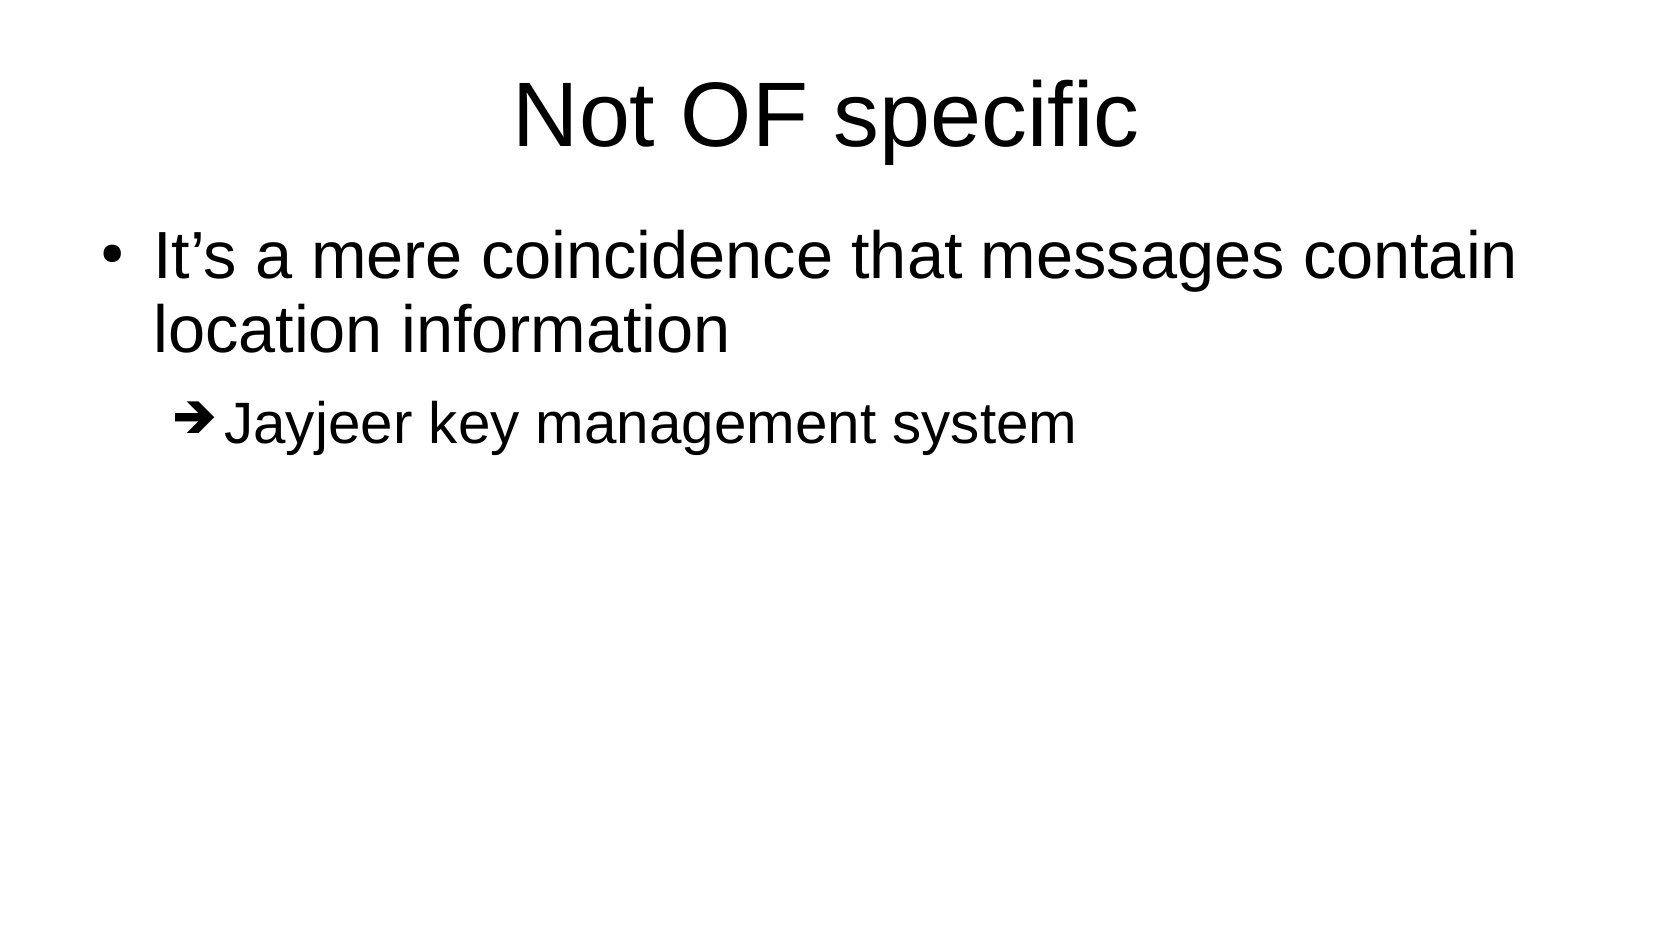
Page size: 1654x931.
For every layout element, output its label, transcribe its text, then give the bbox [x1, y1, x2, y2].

list It’s a mere coincidence that messages contain location information Jayjeer key management system [82, 217, 1571, 758]
title Not OF specific [82, 37, 1571, 193]
